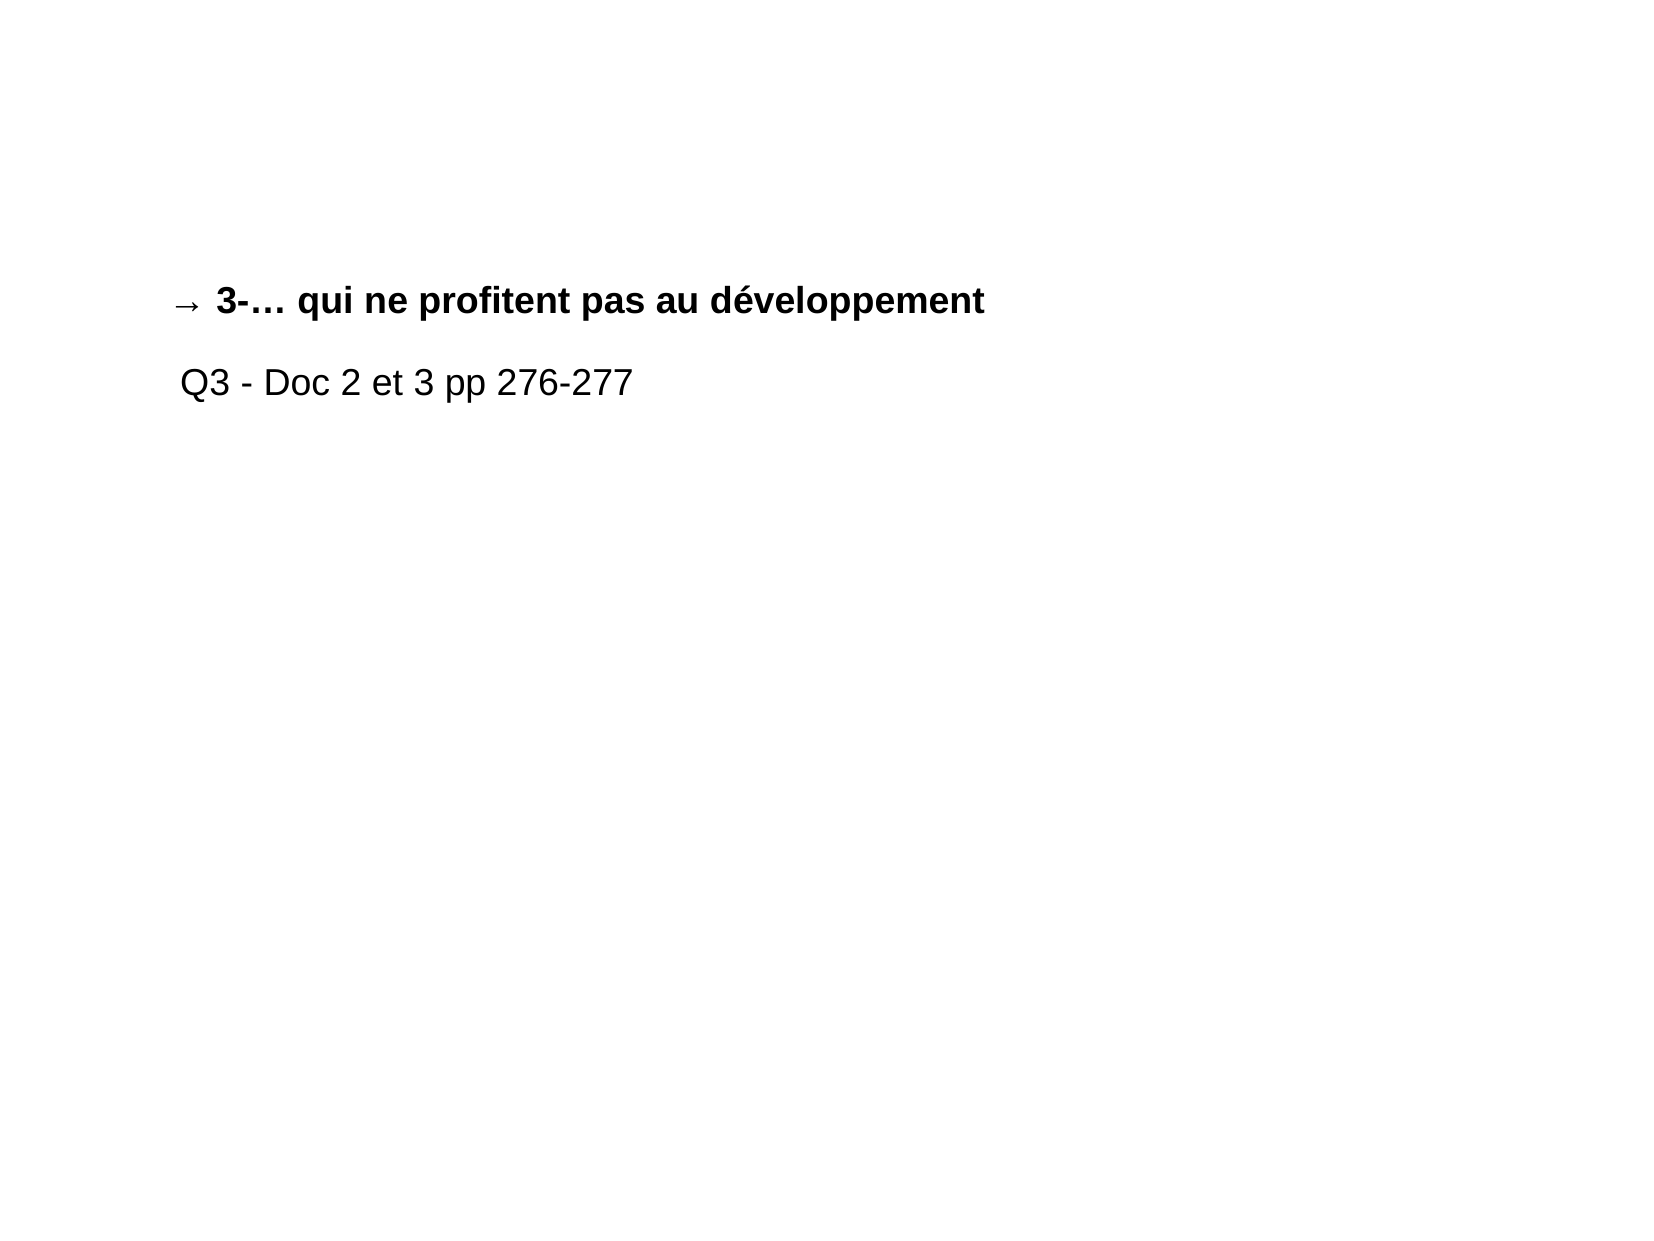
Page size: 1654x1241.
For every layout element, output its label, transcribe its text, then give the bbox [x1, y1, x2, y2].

text_box Q3 - Doc 2 et 3 pp 276-277 [165, 354, 660, 412]
text_box → 3-… qui ne profitent pas au développement [153, 271, 1021, 330]
